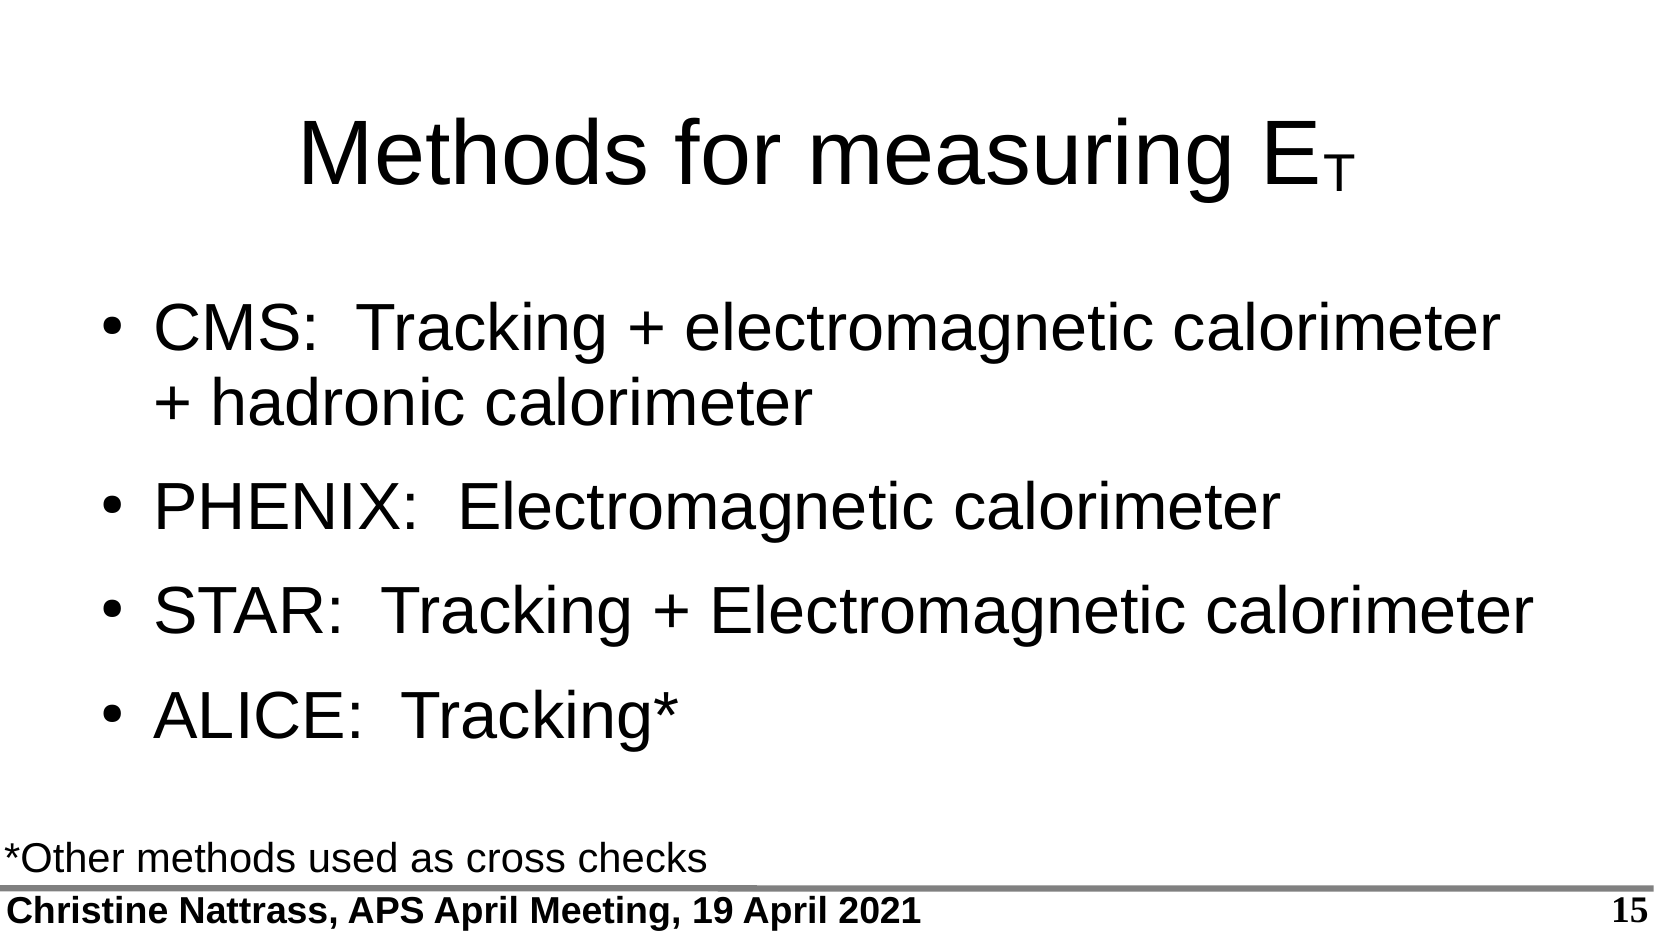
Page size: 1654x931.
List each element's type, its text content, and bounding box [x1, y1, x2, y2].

title Methods for measuring ET [82, 49, 1571, 257]
list CMS: Tracking + electromagnetic calorimeter + hadronic calorimeter PHENIX: Electromagnetic calorimeter STAR: Tracking + Electromagnetic calorimeter ALICE: Tracking* [82, 290, 1538, 931]
text_box *Other methods used as cross checks [0, 834, 1329, 931]
